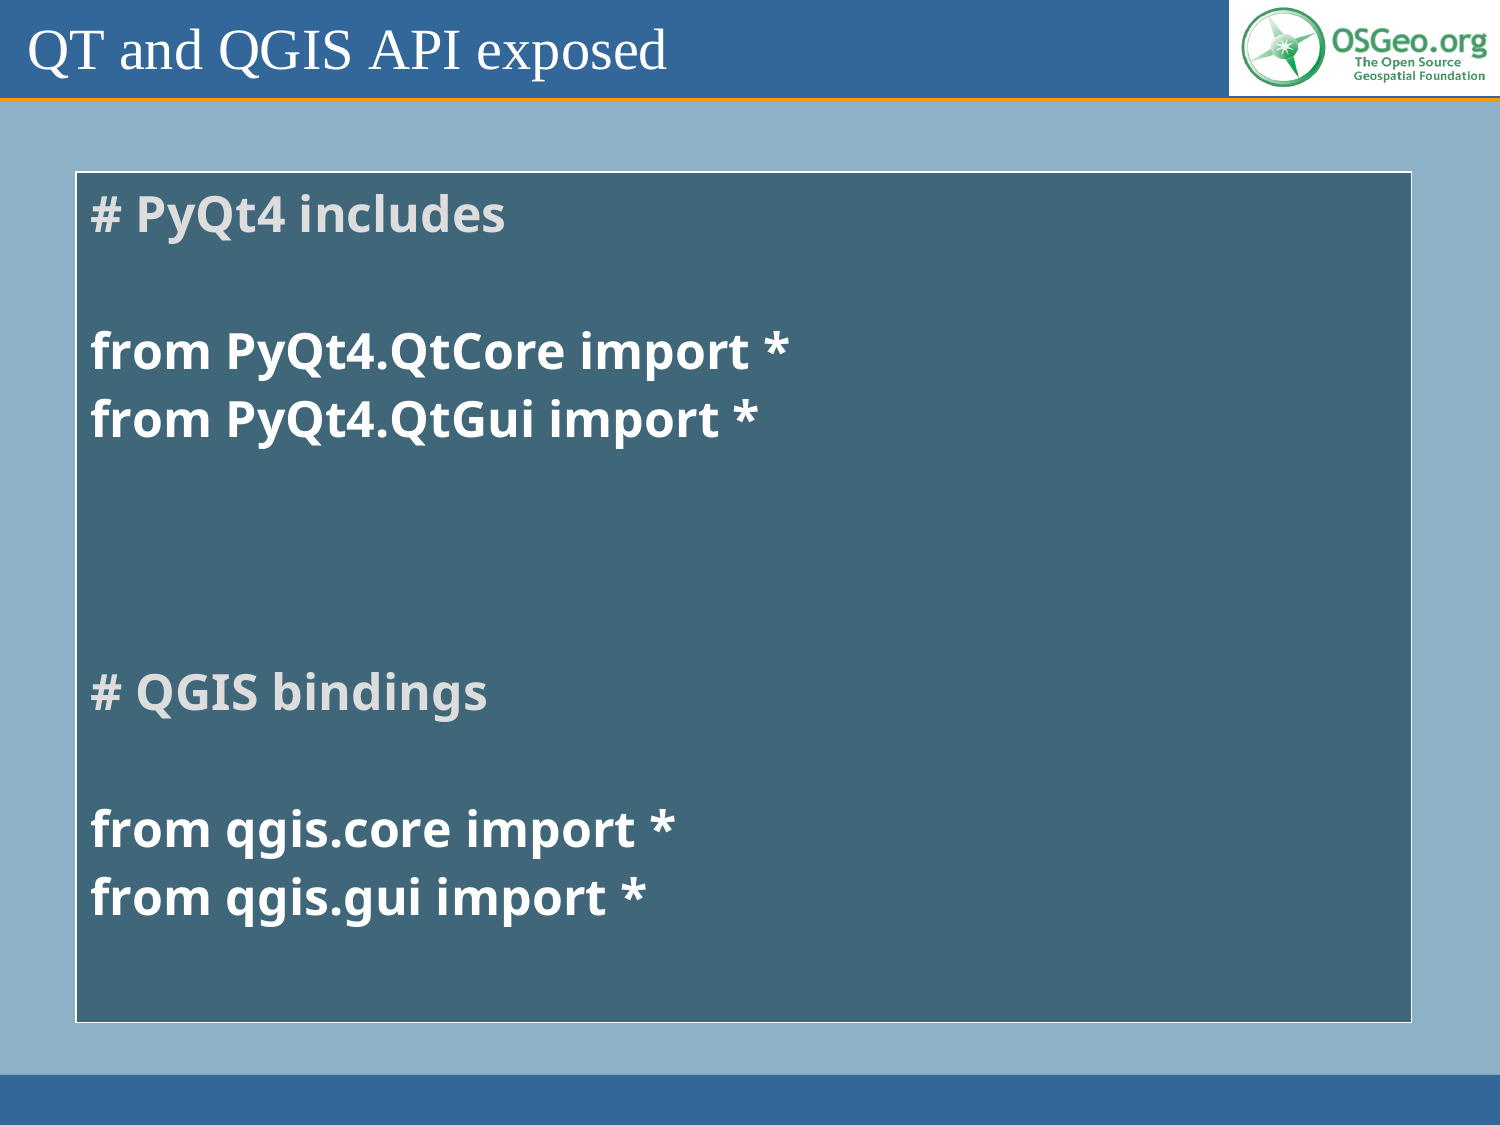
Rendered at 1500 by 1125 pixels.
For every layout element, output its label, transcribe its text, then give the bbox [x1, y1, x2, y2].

picture [1228, 0, 1500, 97]
text_box # PyQt4 includes from PyQt4.QtCore import * from PyQt4.QtGui import * # QGIS bindings from qgis.core import * from qgis.gui import * [75, 171, 1412, 1023]
title QT and QGIS API exposed [12, 0, 1091, 100]
